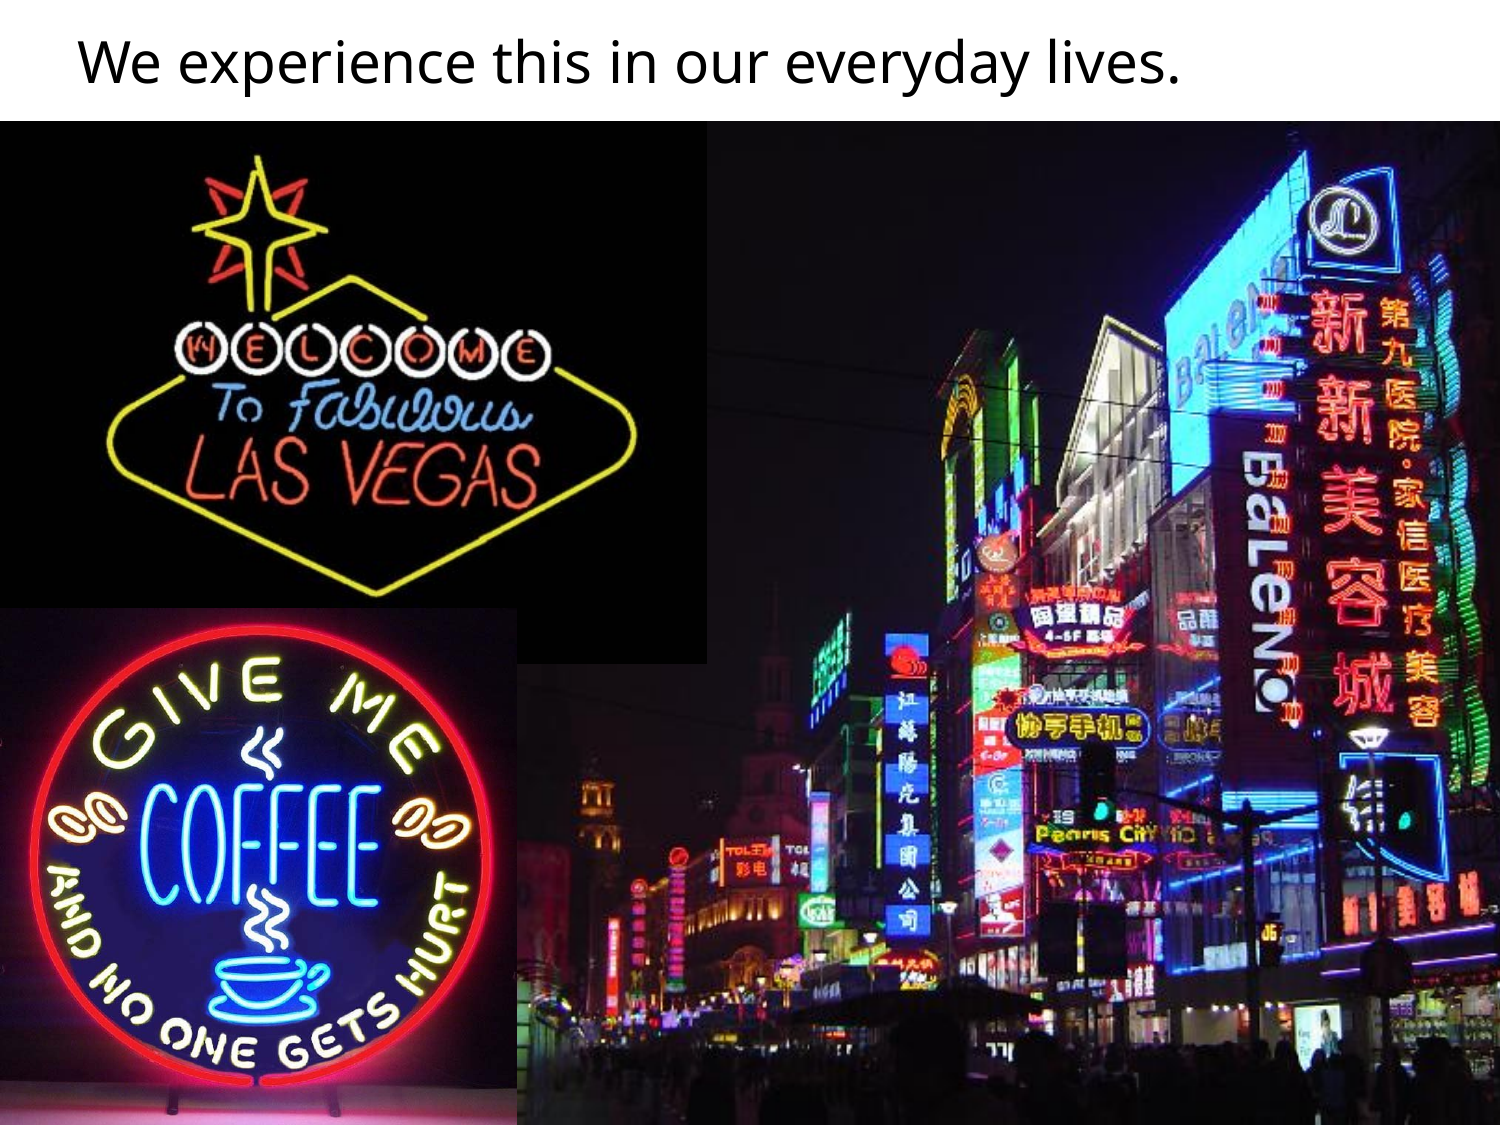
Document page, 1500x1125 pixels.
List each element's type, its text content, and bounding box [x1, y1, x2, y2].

text_box We experience this in our everyday lives. [62, 18, 1425, 103]
picture [0, 121, 1500, 1125]
